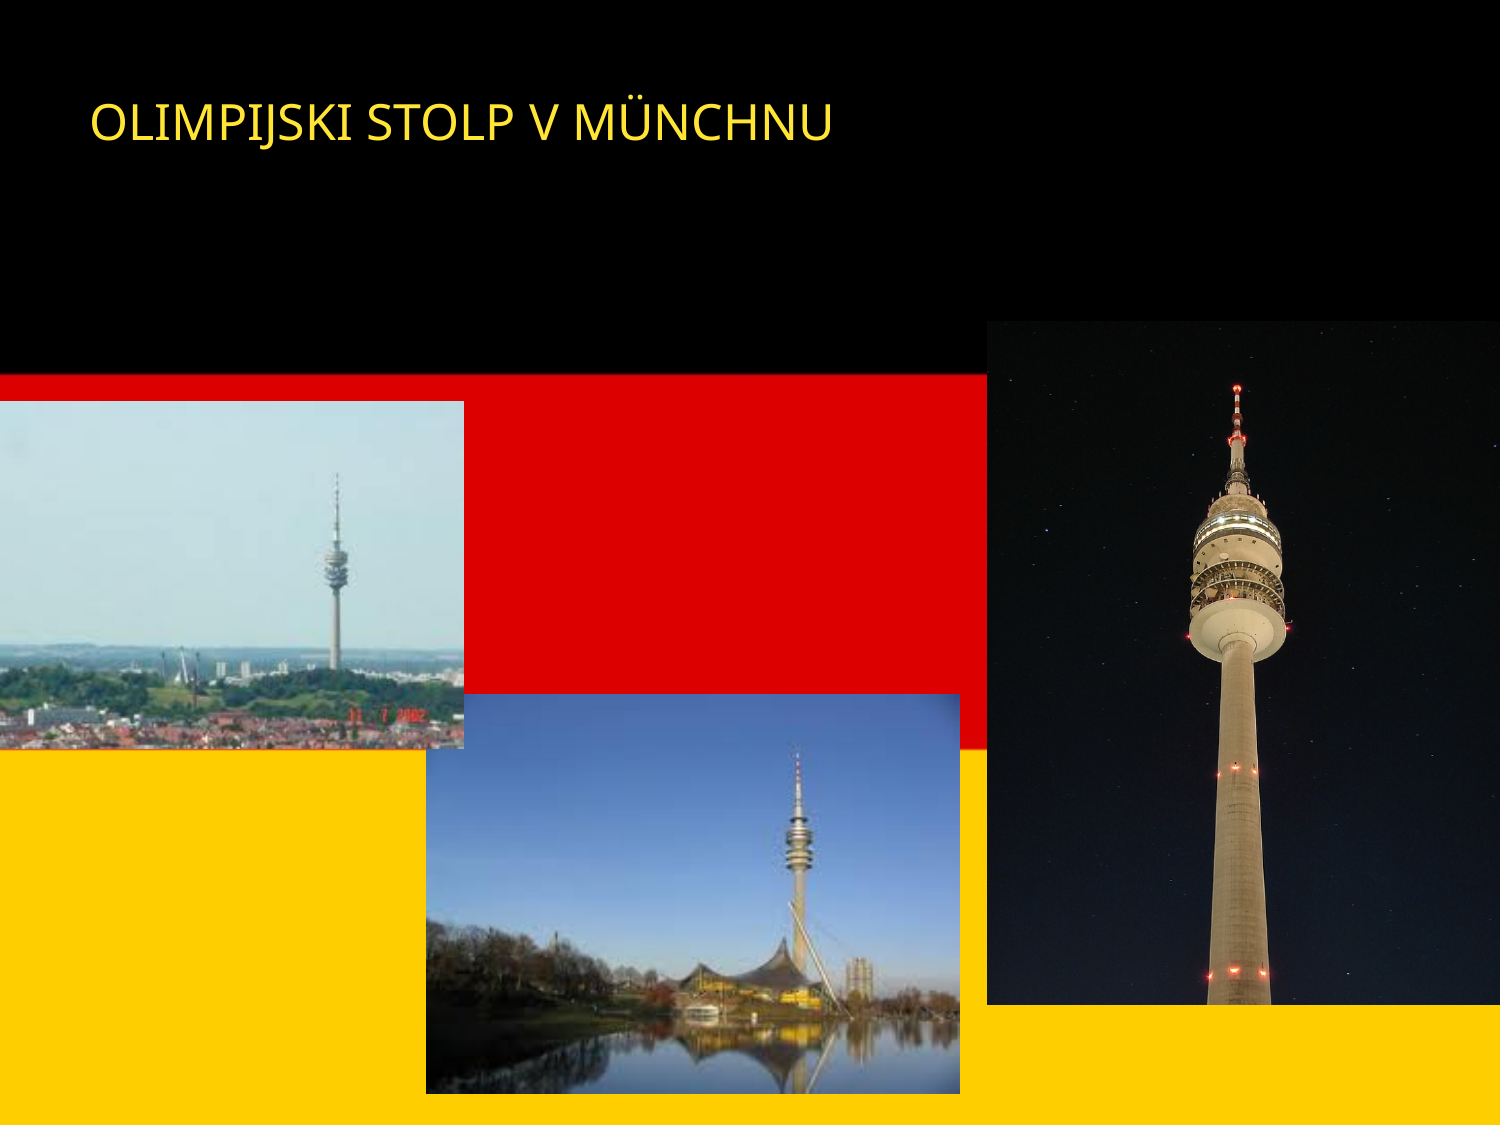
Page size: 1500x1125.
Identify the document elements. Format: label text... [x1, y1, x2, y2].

picture [0, 0, 1500, 1125]
title OLIMPIJSKI STOLP V MÜNCHNU [75, 45, 1300, 233]
